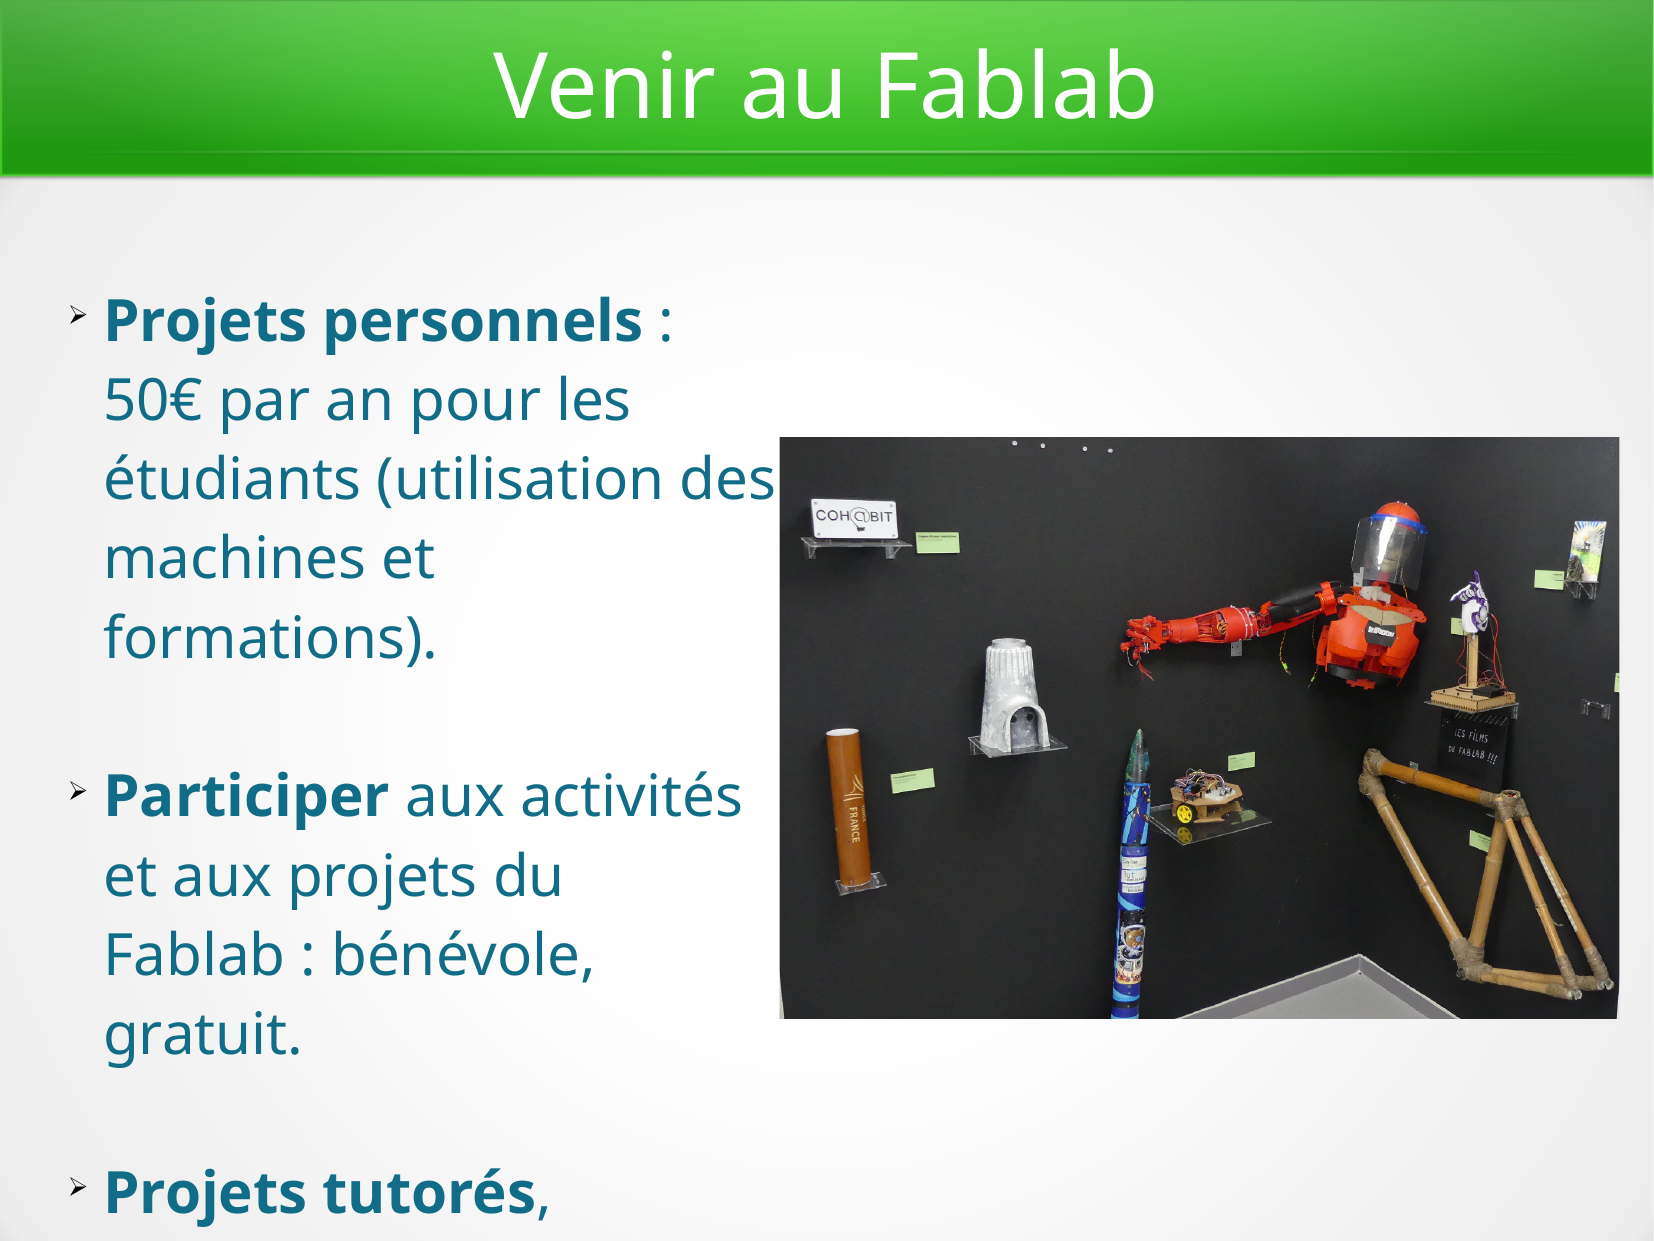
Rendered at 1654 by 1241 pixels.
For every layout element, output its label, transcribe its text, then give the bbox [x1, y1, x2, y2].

picture [0, 0, 1654, 1241]
title Venir au Fablab [82, 11, 1571, 154]
text_box Projets personnels : 50€ par an pour les étudiants (utilisation des machines et formations). Participer aux activités et aux projets du Fablab : bénévole, gratuit. Projets tutorés, encadrés par un enseignant. [53, 271, 792, 1108]
